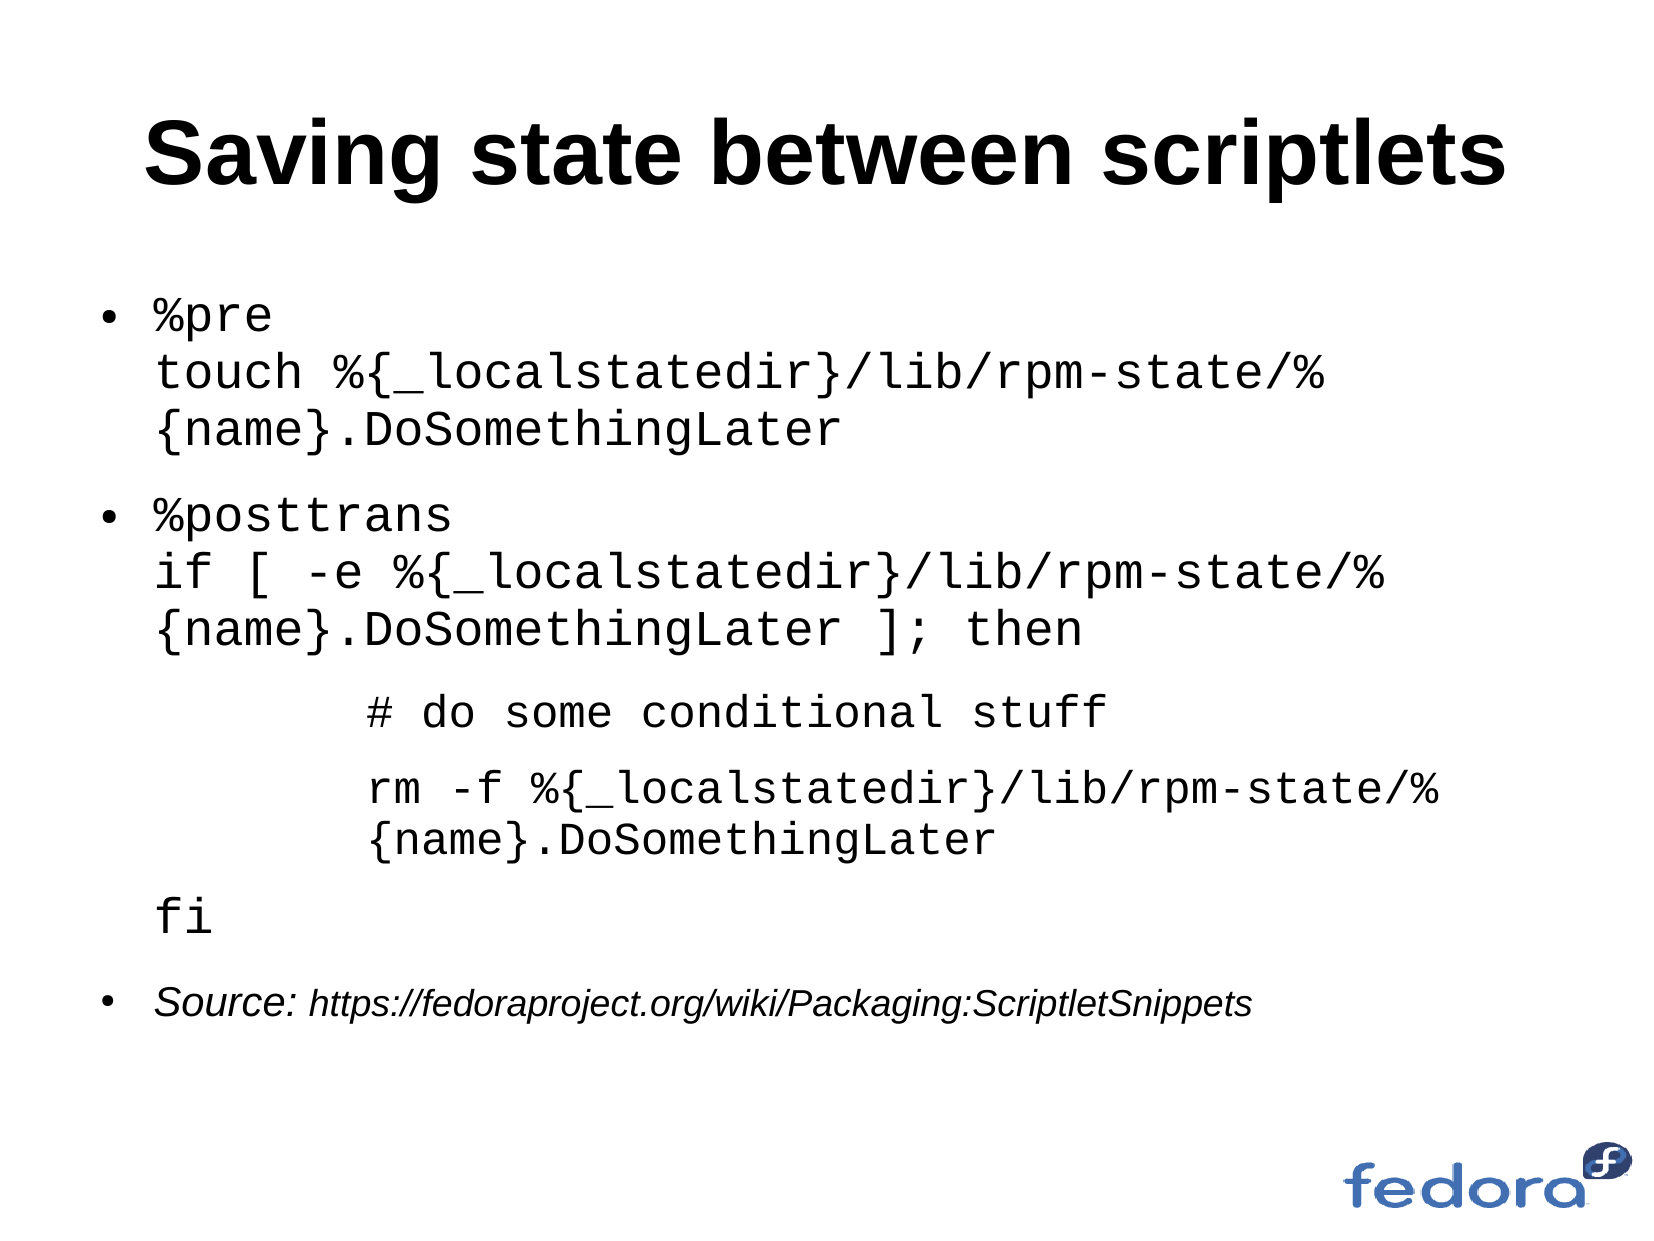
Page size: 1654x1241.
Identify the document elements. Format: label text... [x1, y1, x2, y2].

list %pre touch %{_localstatedir}/lib/rpm-state/%{name}.DoSomethingLater %posttrans if [ -e %{_localstatedir}/lib/rpm-state/%{name}.DoSomethingLater ]; then # do some conditional stuff rm -f %{_localstatedir}/lib/rpm-state/%{name}.DoSomethingLater fi Source: https://fedoraproject.org/wiki/Packaging:ScriptletSnippets [82, 290, 1571, 1109]
picture [1332, 1124, 1651, 1227]
title Saving state between scriptlets [82, 49, 1571, 257]
